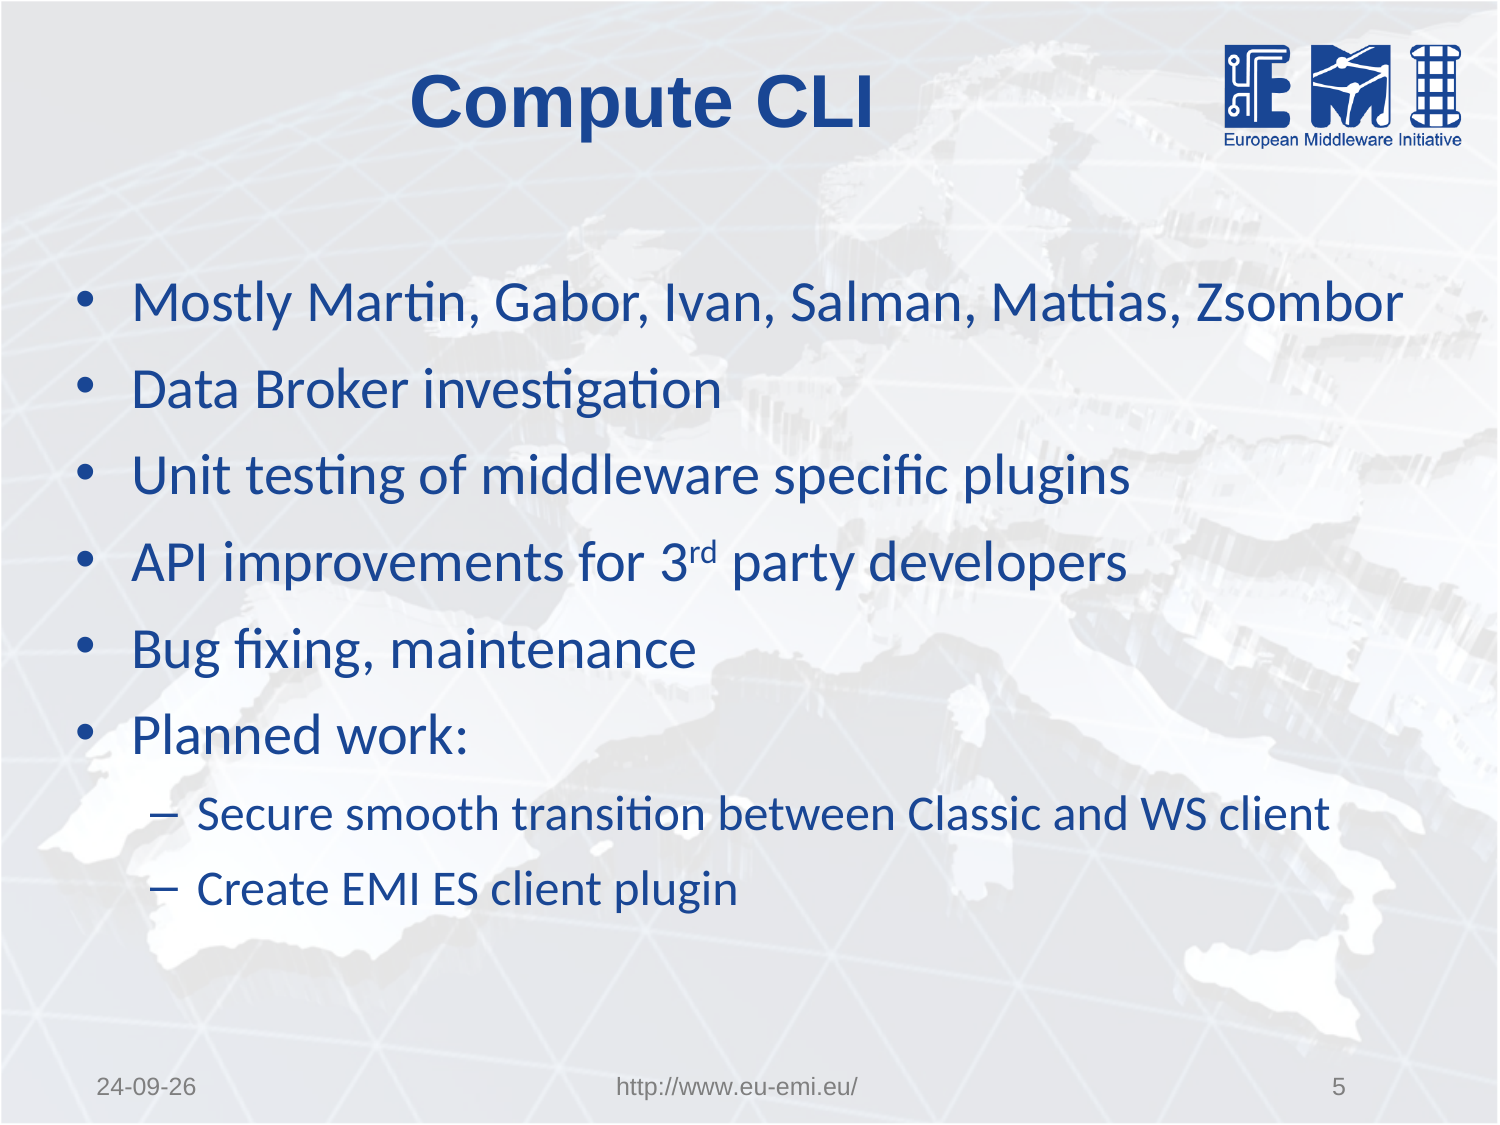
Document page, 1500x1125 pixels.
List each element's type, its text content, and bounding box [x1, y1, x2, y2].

list Mostly Martin, Gabor, Ivan, Salman, Mattias, Zsombor Data Broker investigation Unit testing of middleware specific plugins API improvements for 3rd party developers Bug fixing, maintenance Planned work: Secure smooth transition between Classic and WS client Create EMI ES client plugin [75, 263, 1425, 1006]
title Compute CLI [75, 44, 1211, 208]
picture [1218, 44, 1468, 149]
